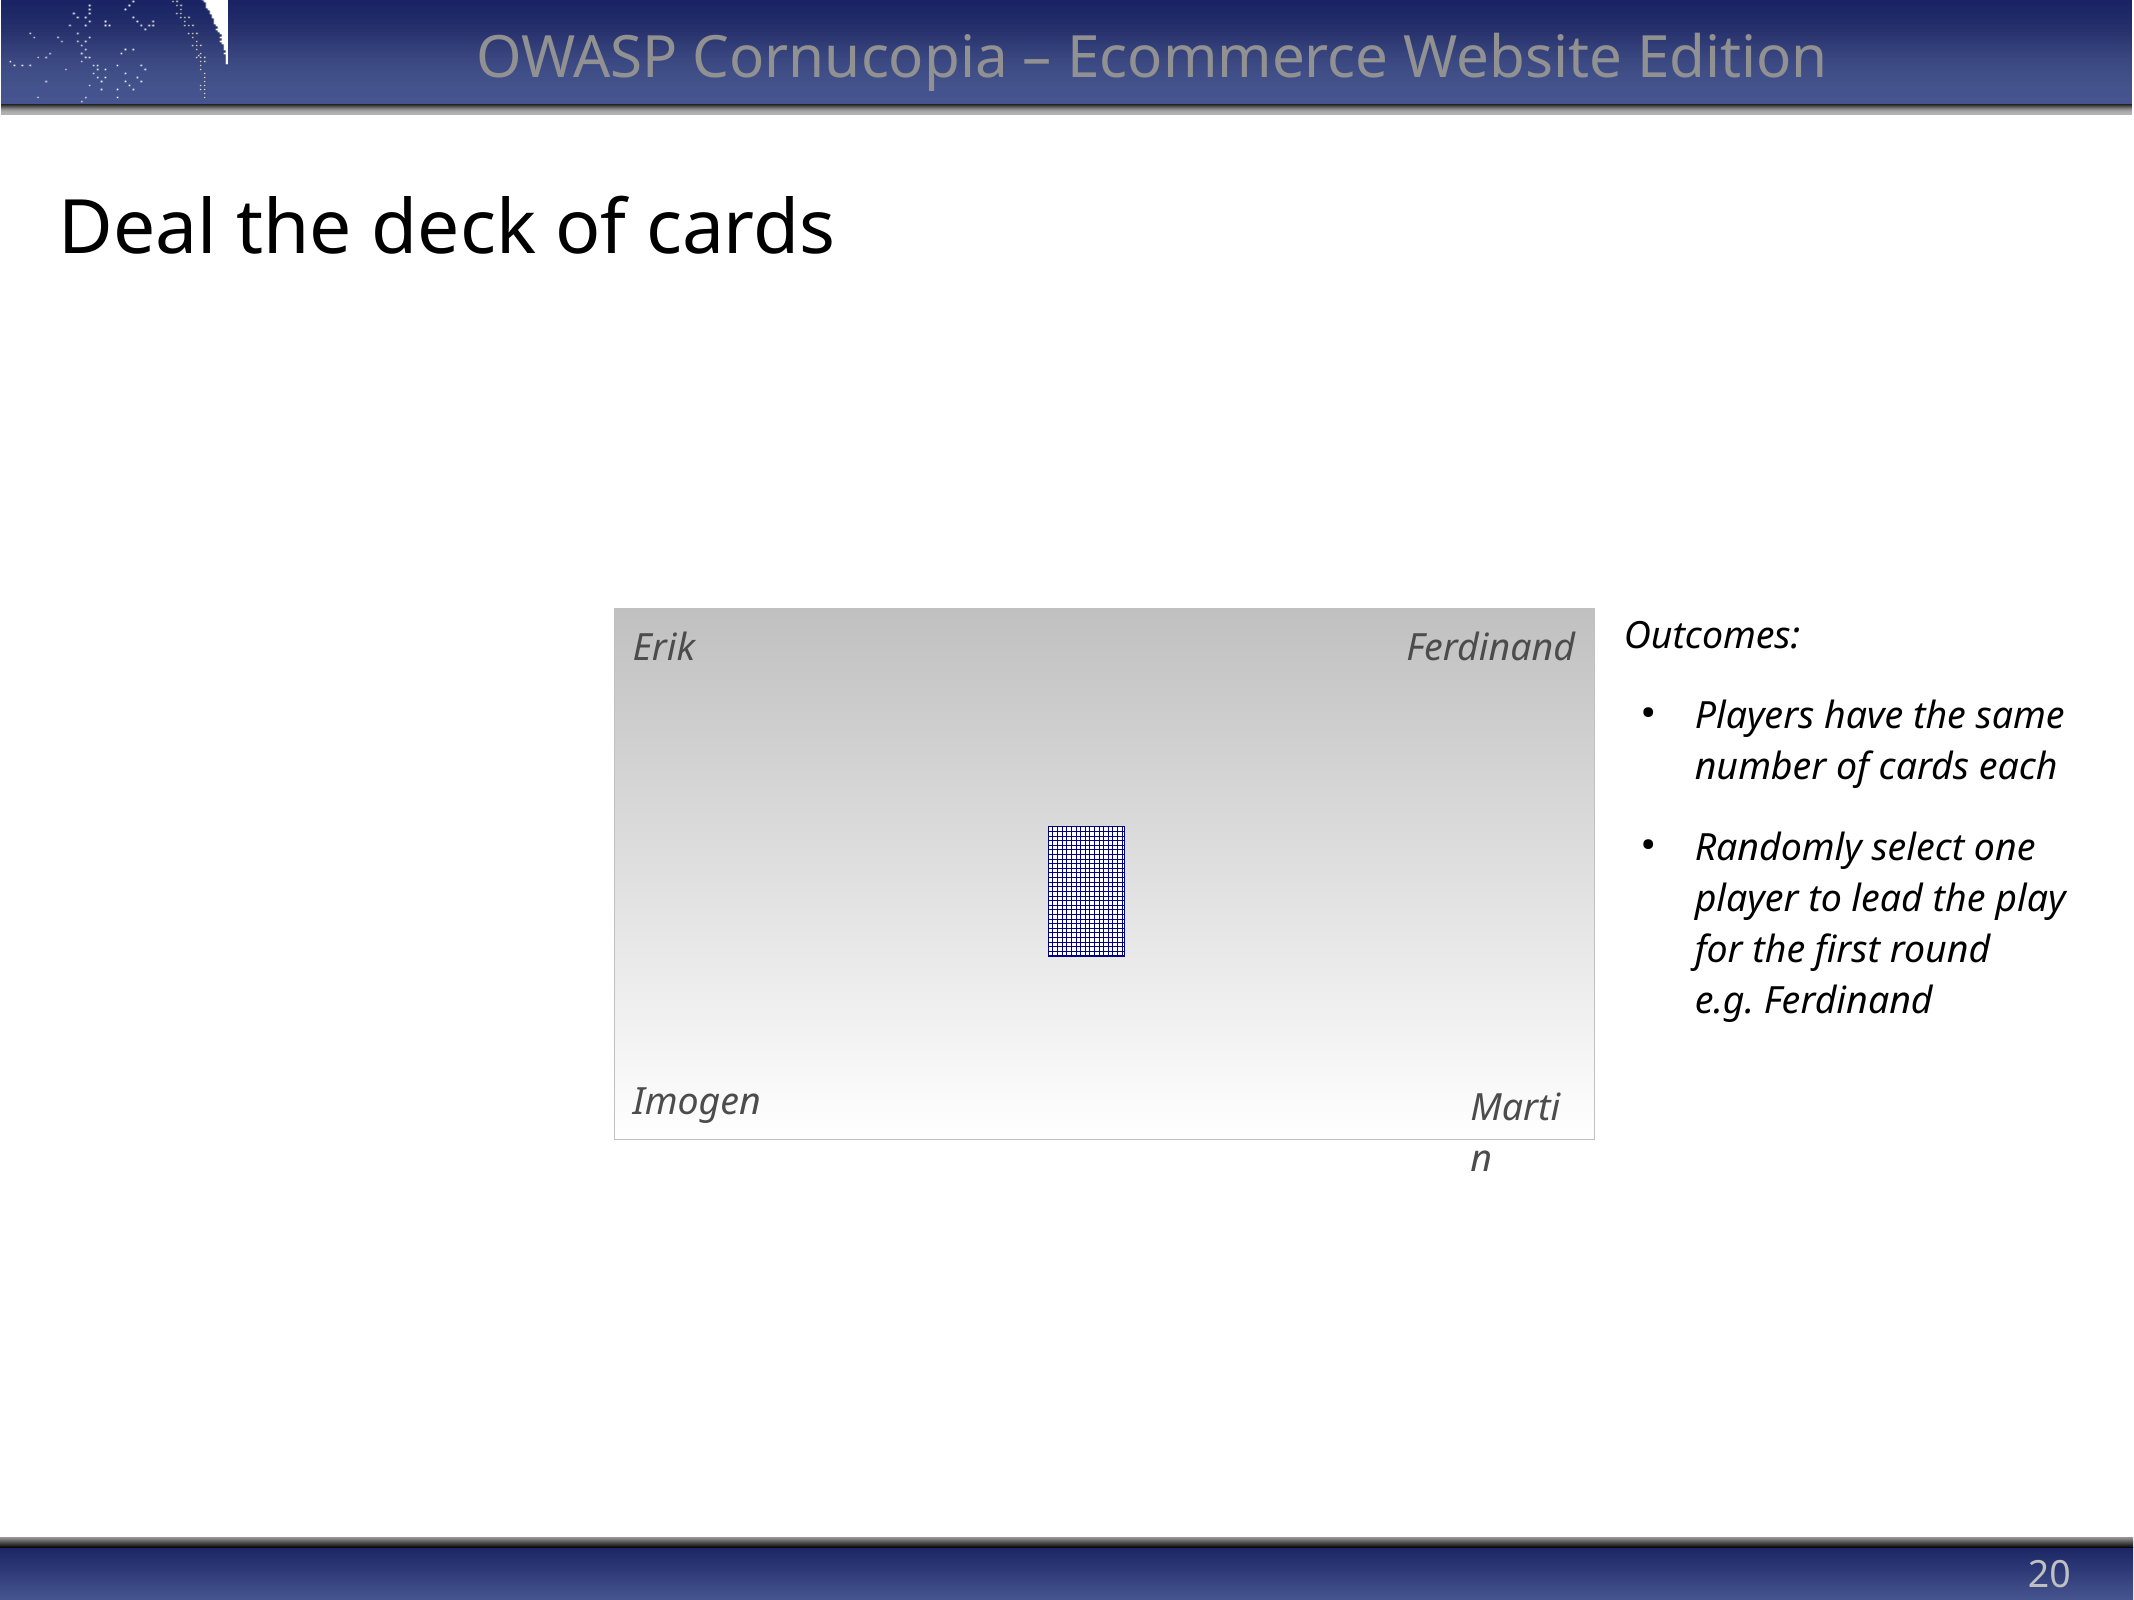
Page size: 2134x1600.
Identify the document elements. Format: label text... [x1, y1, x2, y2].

list Ferdinand [1406, 620, 1607, 681]
title Deal the deck of cards [58, 124, 2126, 325]
list Erik [632, 620, 739, 681]
list Martin [1470, 1080, 1576, 1141]
list Imogen [632, 1074, 798, 1135]
list [614, 608, 1595, 1140]
list Outcomes: Players have the same number of cards each Randomly select one player to lead the play for the first round e.g. Ferdinand [1624, 608, 2093, 1199]
